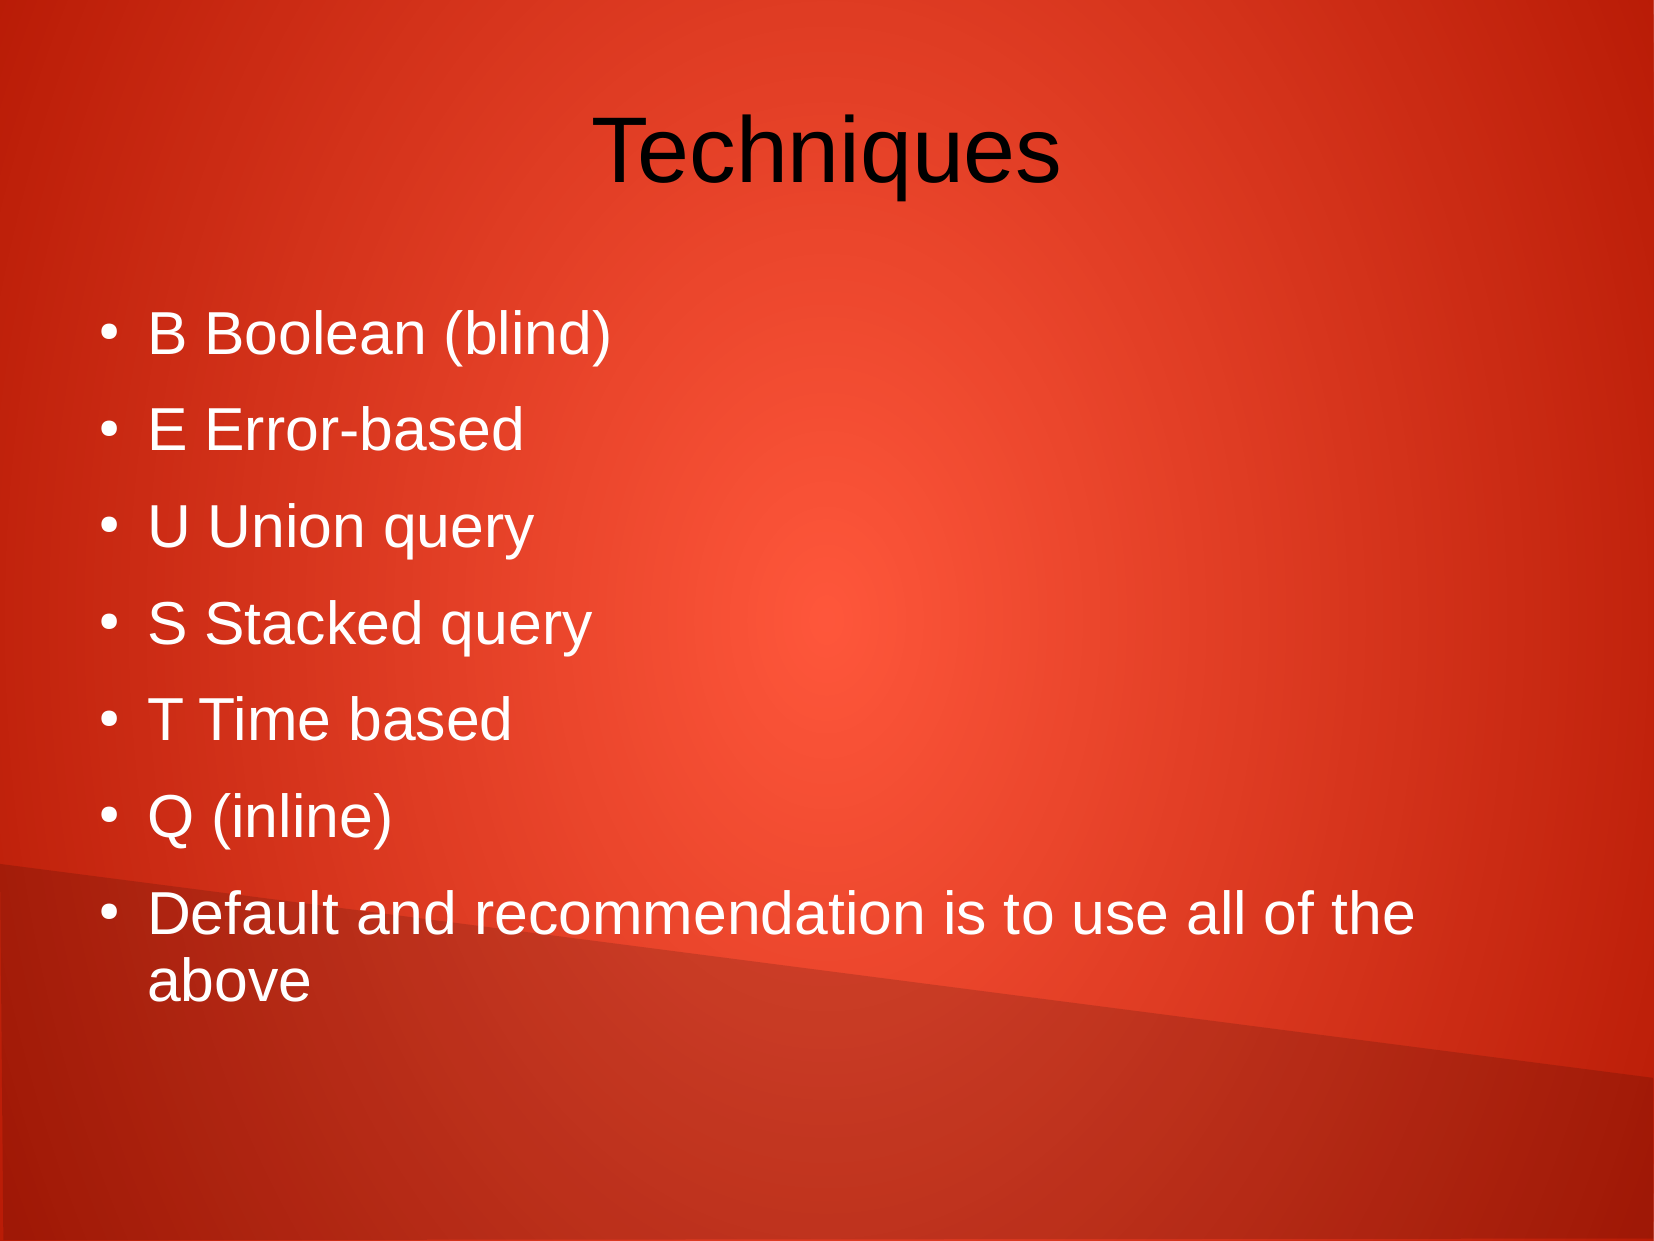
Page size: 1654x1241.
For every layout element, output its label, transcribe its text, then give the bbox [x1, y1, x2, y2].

title Techniques [82, 47, 1571, 252]
list B Boolean (blind) E Error-based U Union query S Stacked query T Time based Q (inline) Default and recommendation is to use all of the above [82, 299, 1571, 1019]
